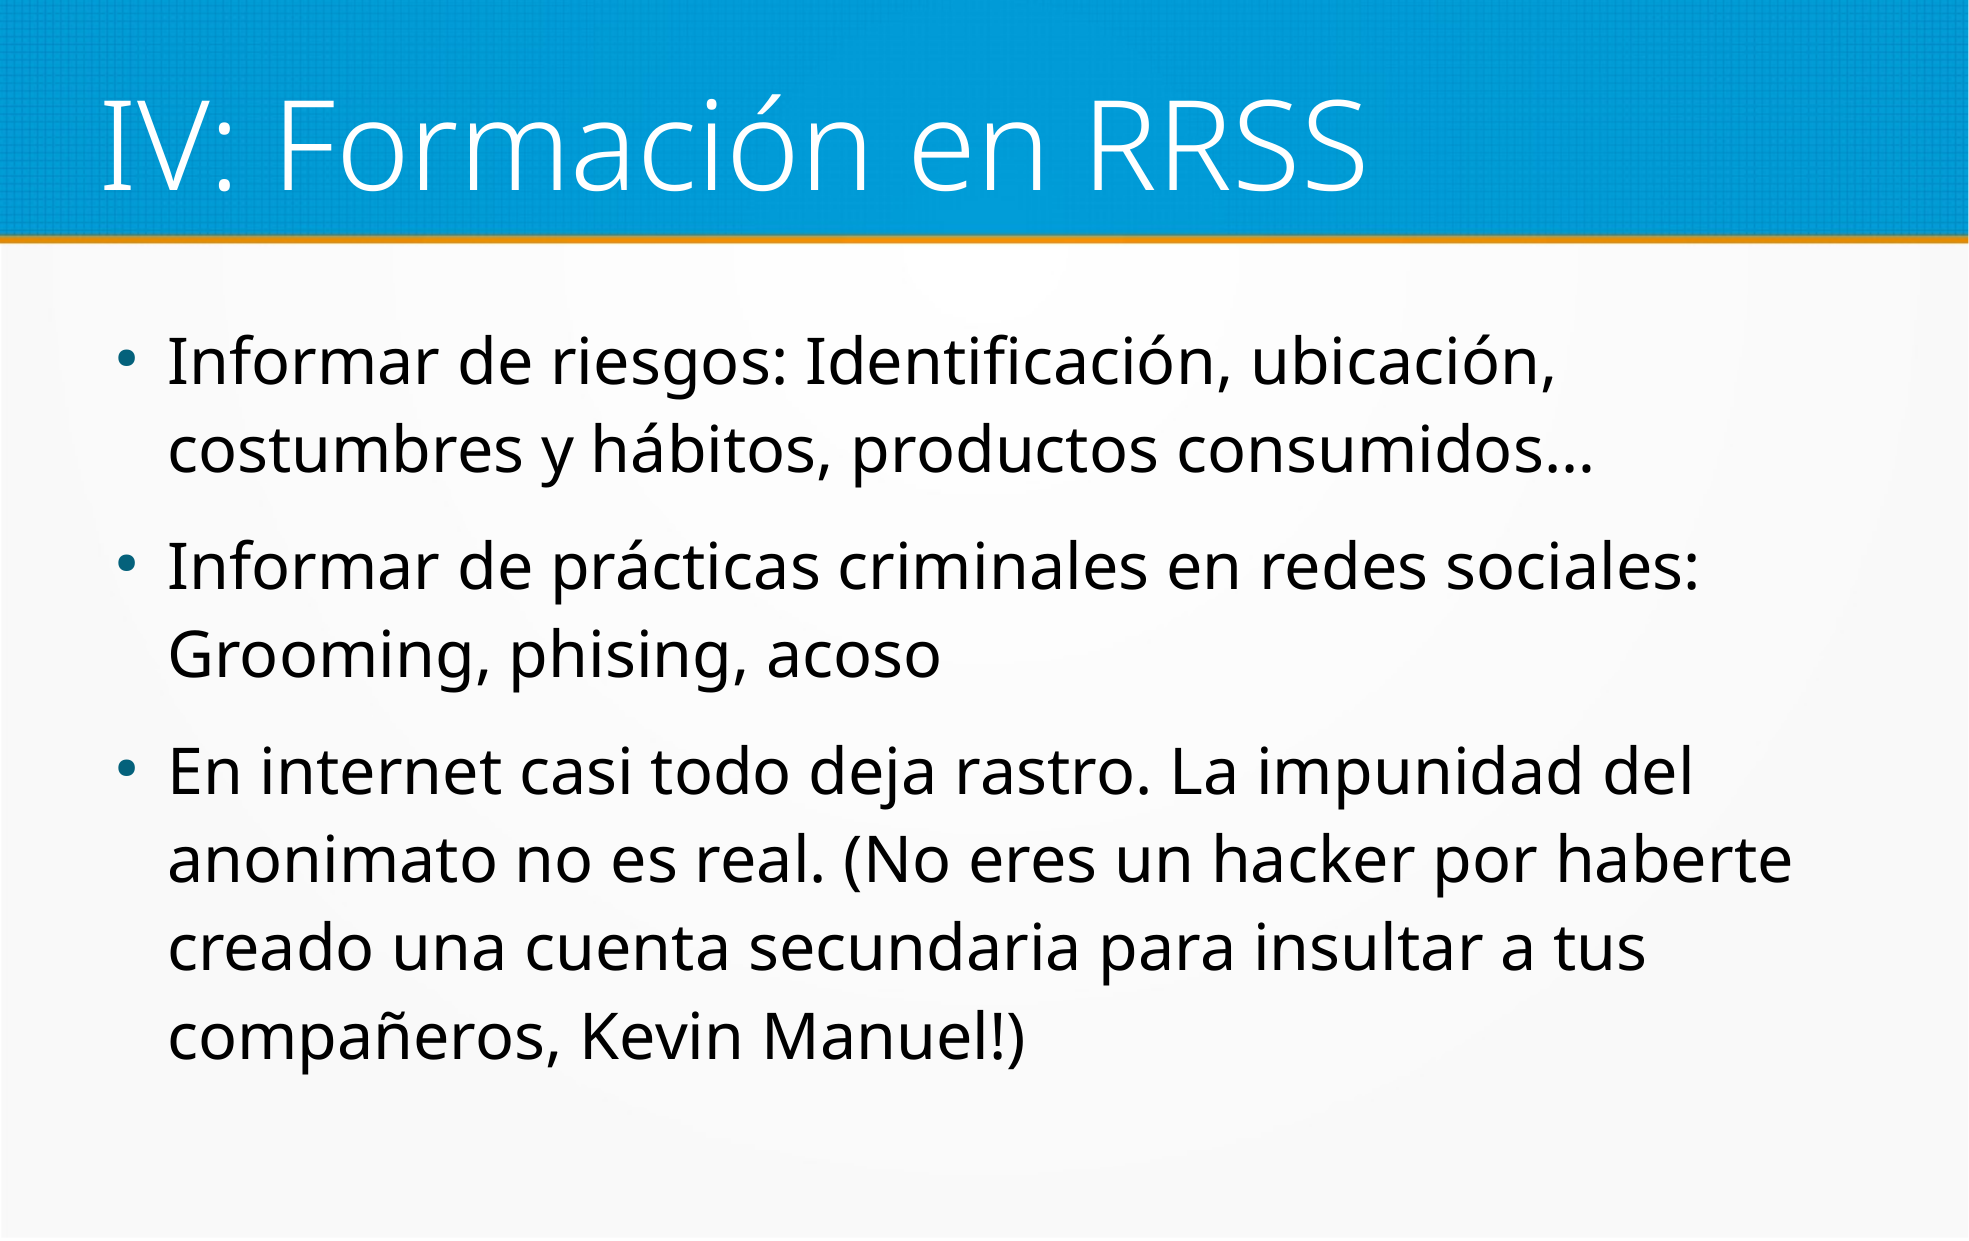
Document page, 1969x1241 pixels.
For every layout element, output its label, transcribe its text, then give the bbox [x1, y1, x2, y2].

picture [0, 233, 1969, 1241]
list Informar de riesgos: Identificación, ubicación, costumbres y hábitos, productos consumidos… Informar de prácticas criminales en redes sociales: Grooming, phising, acoso En internet casi todo deja rastro. La impunidad del anonimato no es real. (No eres un hacker por haberte creado una cuenta secundaria para insultar a tus compañeros, Kevin Manuel!) [98, 315, 1861, 1081]
title IV: Formación en RRSS [98, 19, 1870, 227]
